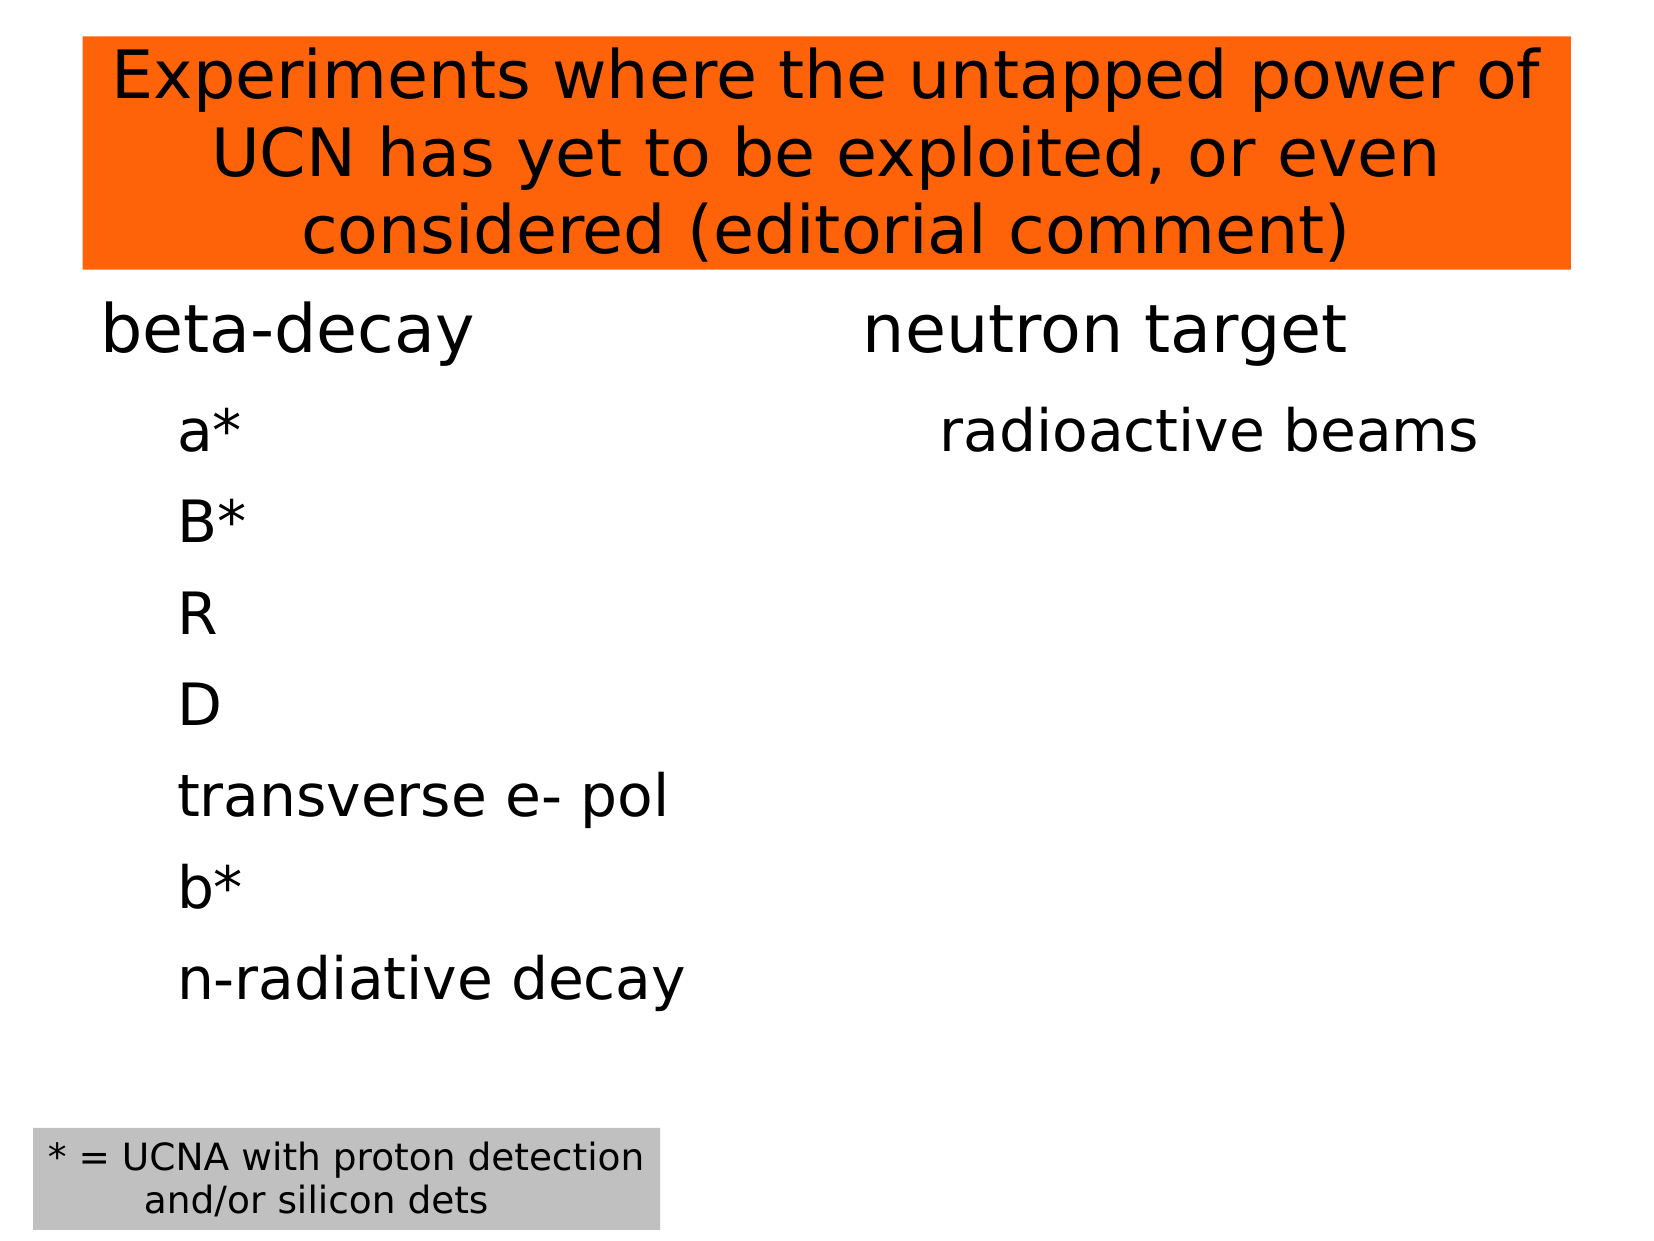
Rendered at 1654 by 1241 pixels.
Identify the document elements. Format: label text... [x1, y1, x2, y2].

title Experiments where the untapped power of UCN has yet to be exploited, or even considered (editorial comment) [82, 36, 1571, 270]
list beta-decay a* B* R D transverse e- pol b* n-radiative decay [82, 290, 809, 1094]
text_box * = UCNA with proton detection and/or silicon dets [33, 1127, 649, 1230]
list neutron target radioactive beams [845, 290, 1572, 1094]
